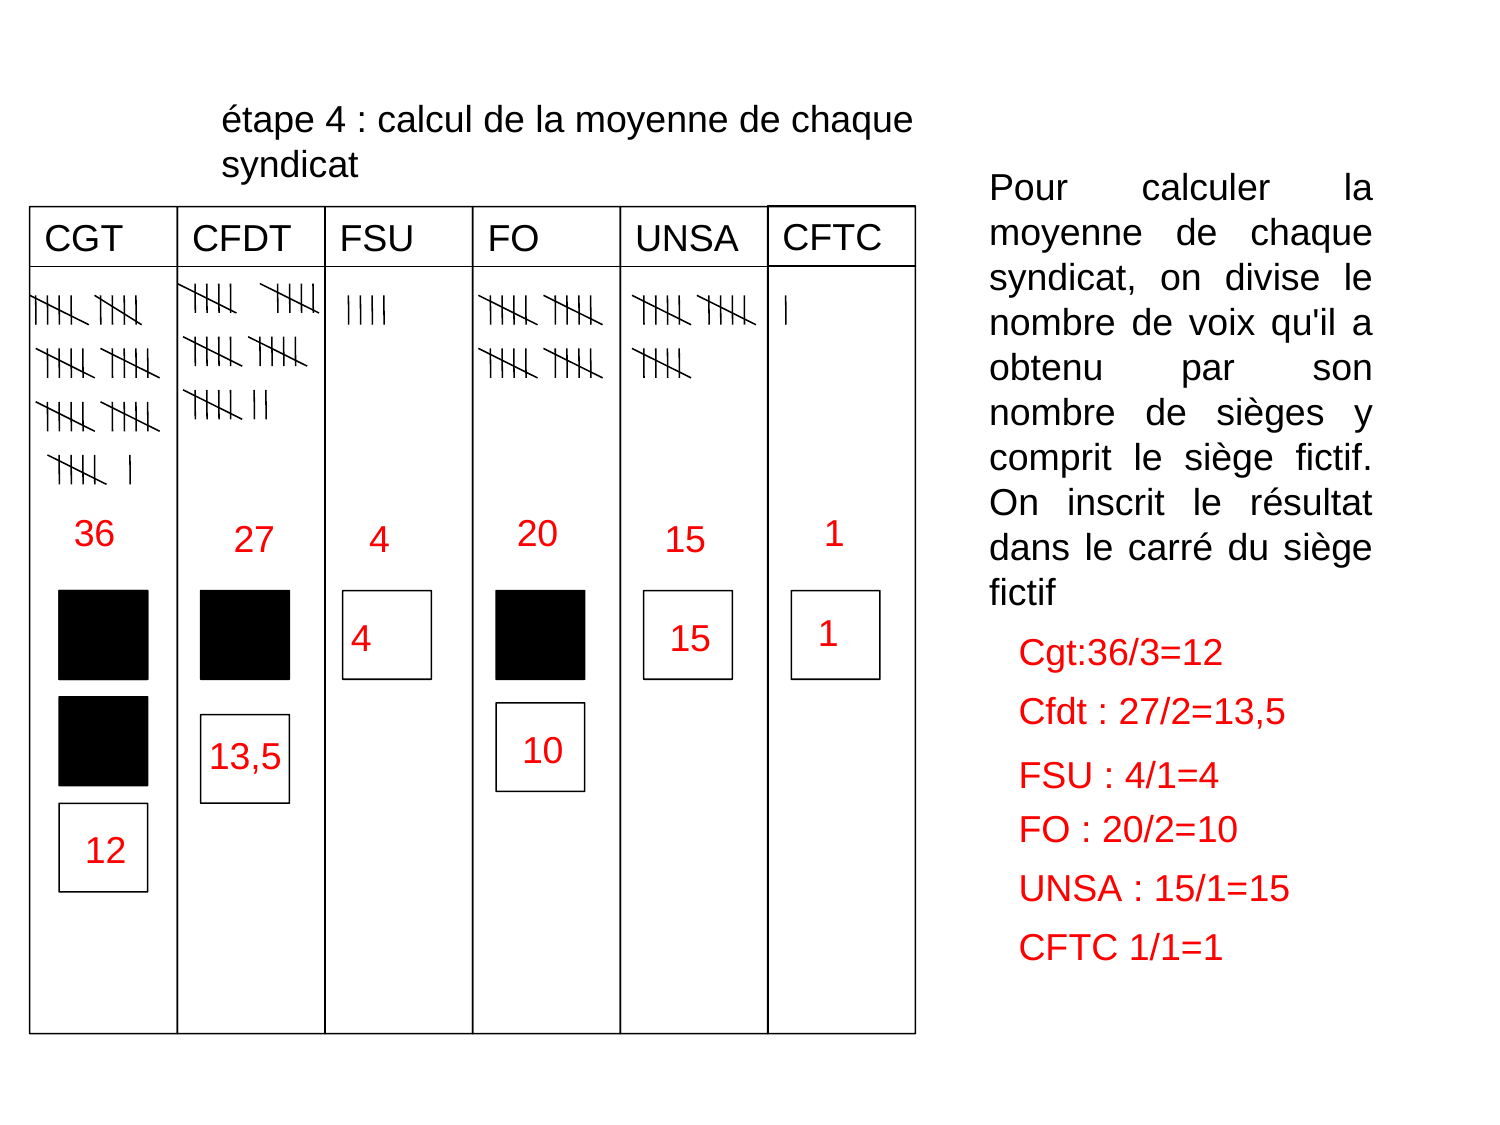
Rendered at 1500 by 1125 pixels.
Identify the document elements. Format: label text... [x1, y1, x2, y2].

text_box 15 [654, 606, 727, 667]
text_box CFDT [177, 206, 324, 267]
text_box FO : 20/2=10 [1003, 797, 1300, 856]
text_box 27 [218, 507, 308, 598]
text_box CFTC [767, 205, 916, 266]
text_box 10 [507, 718, 579, 779]
text_box [59, 696, 148, 786]
text_box 4 [354, 507, 414, 589]
text_box [496, 590, 585, 680]
text_box 4 [354, 592, 414, 598]
text_box 1 [809, 501, 869, 589]
text_box 1 [803, 601, 875, 662]
text_box Cgt:36/3=12 [1003, 620, 1447, 681]
text_box UNSA : 15/1=15 [1003, 856, 1329, 917]
text_box FO [472, 206, 620, 267]
text_box Pour calculer la moyenne de chaque syndicat, on divise le nombre de voix qu'il a obtenu par son nombre de sièges y comprit le siège fictif. On inscrit le résultat dans le carré du siège fictif [974, 155, 1388, 621]
text_box 15 [649, 592, 731, 598]
text_box [59, 590, 148, 680]
text_box UNSA [620, 206, 769, 267]
text_box Cfdt : 27/2=13,5 [1003, 679, 1388, 740]
text_box [200, 590, 290, 680]
text_box 15 [649, 507, 739, 598]
text_box 13,5 [194, 724, 297, 785]
text_box 20 [502, 502, 591, 592]
text_box FSU [324, 206, 472, 267]
text_box étape 4 : calcul de la moyenne de chaque syndicat [206, 87, 1076, 148]
text_box CFTC 1/1=1 [1003, 915, 1270, 976]
text_box FSU : 4/1=4 [1003, 744, 1359, 804]
text_box 12 [70, 819, 142, 879]
text_box 4 [336, 606, 387, 667]
text_box 36 [59, 502, 148, 589]
text_box CGT [31, 208, 176, 267]
